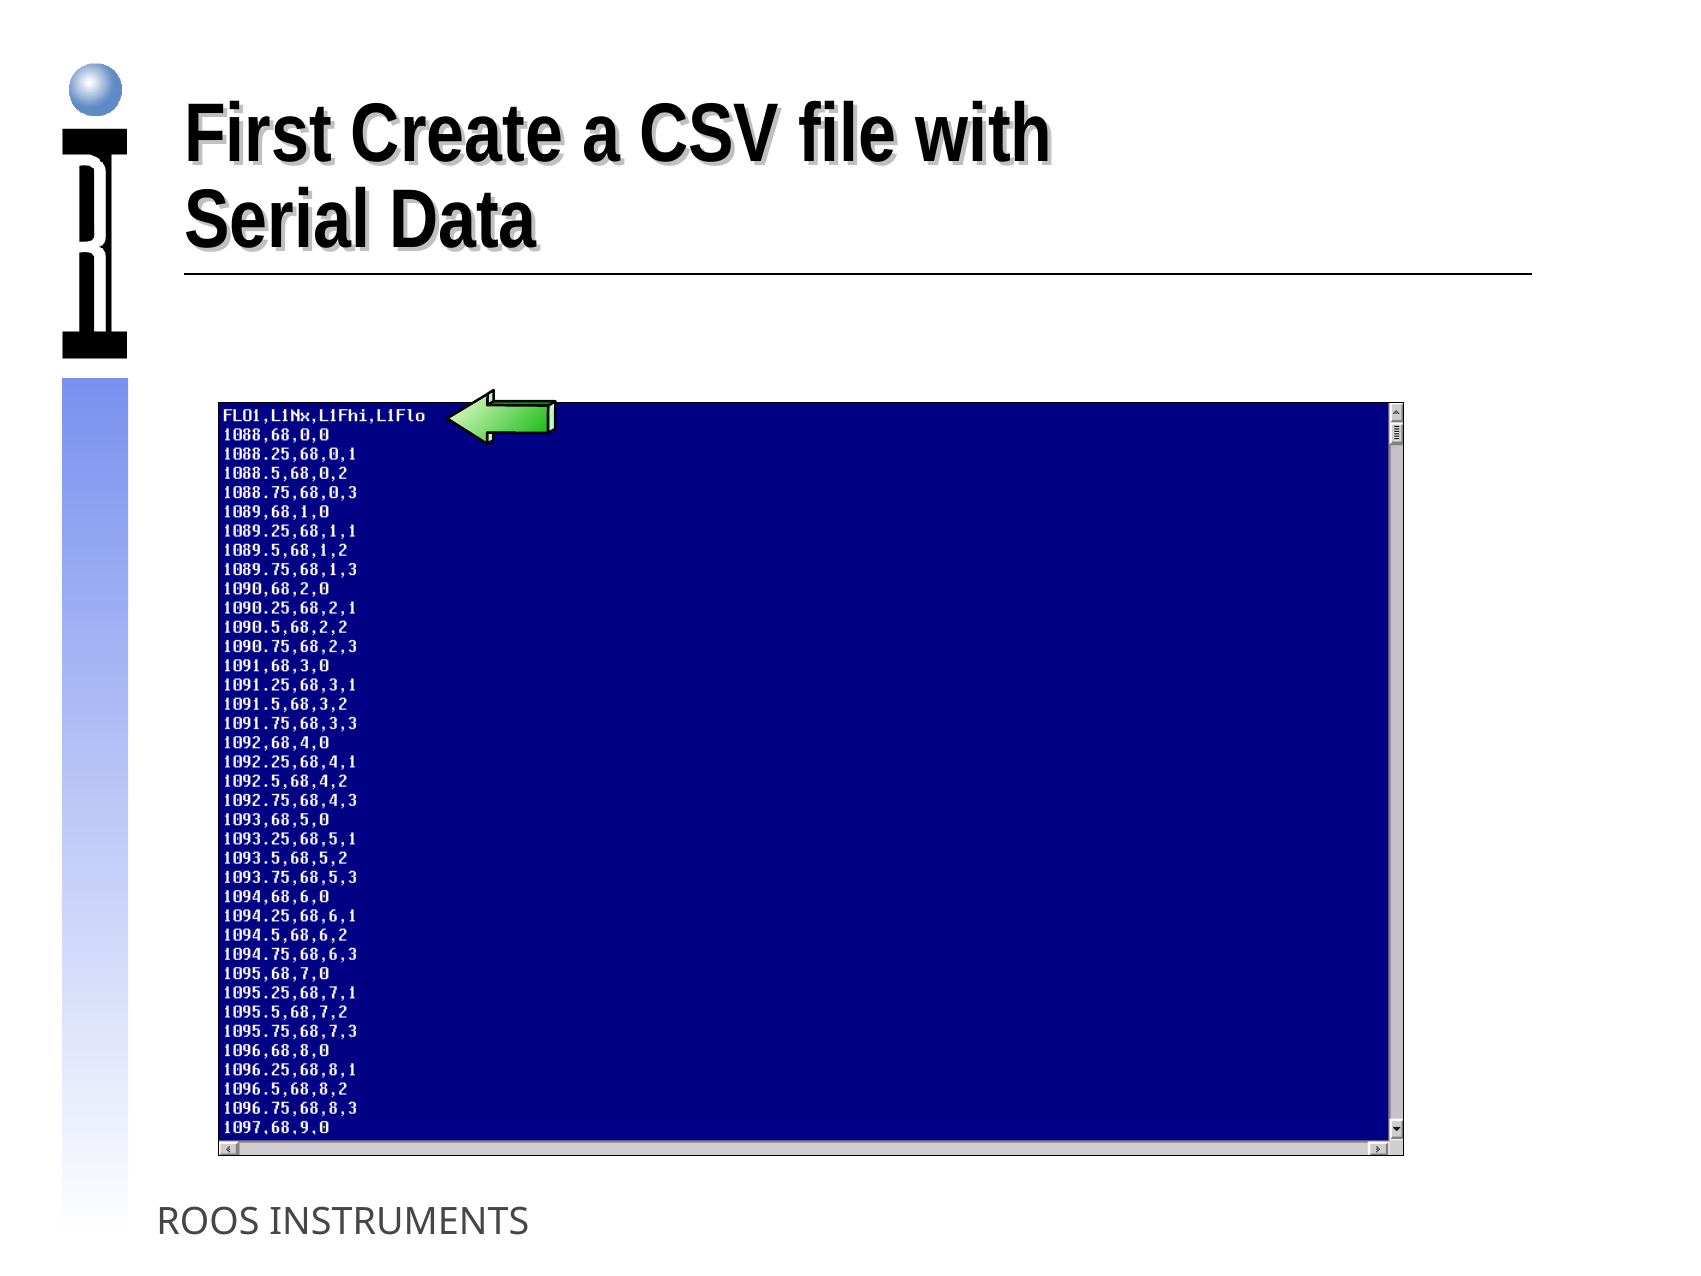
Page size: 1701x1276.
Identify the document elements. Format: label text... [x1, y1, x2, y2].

picture [218, 402, 1404, 1156]
text_box First Create a CSV file with Serial Data [184, 92, 1539, 274]
text_box [446, 390, 556, 444]
